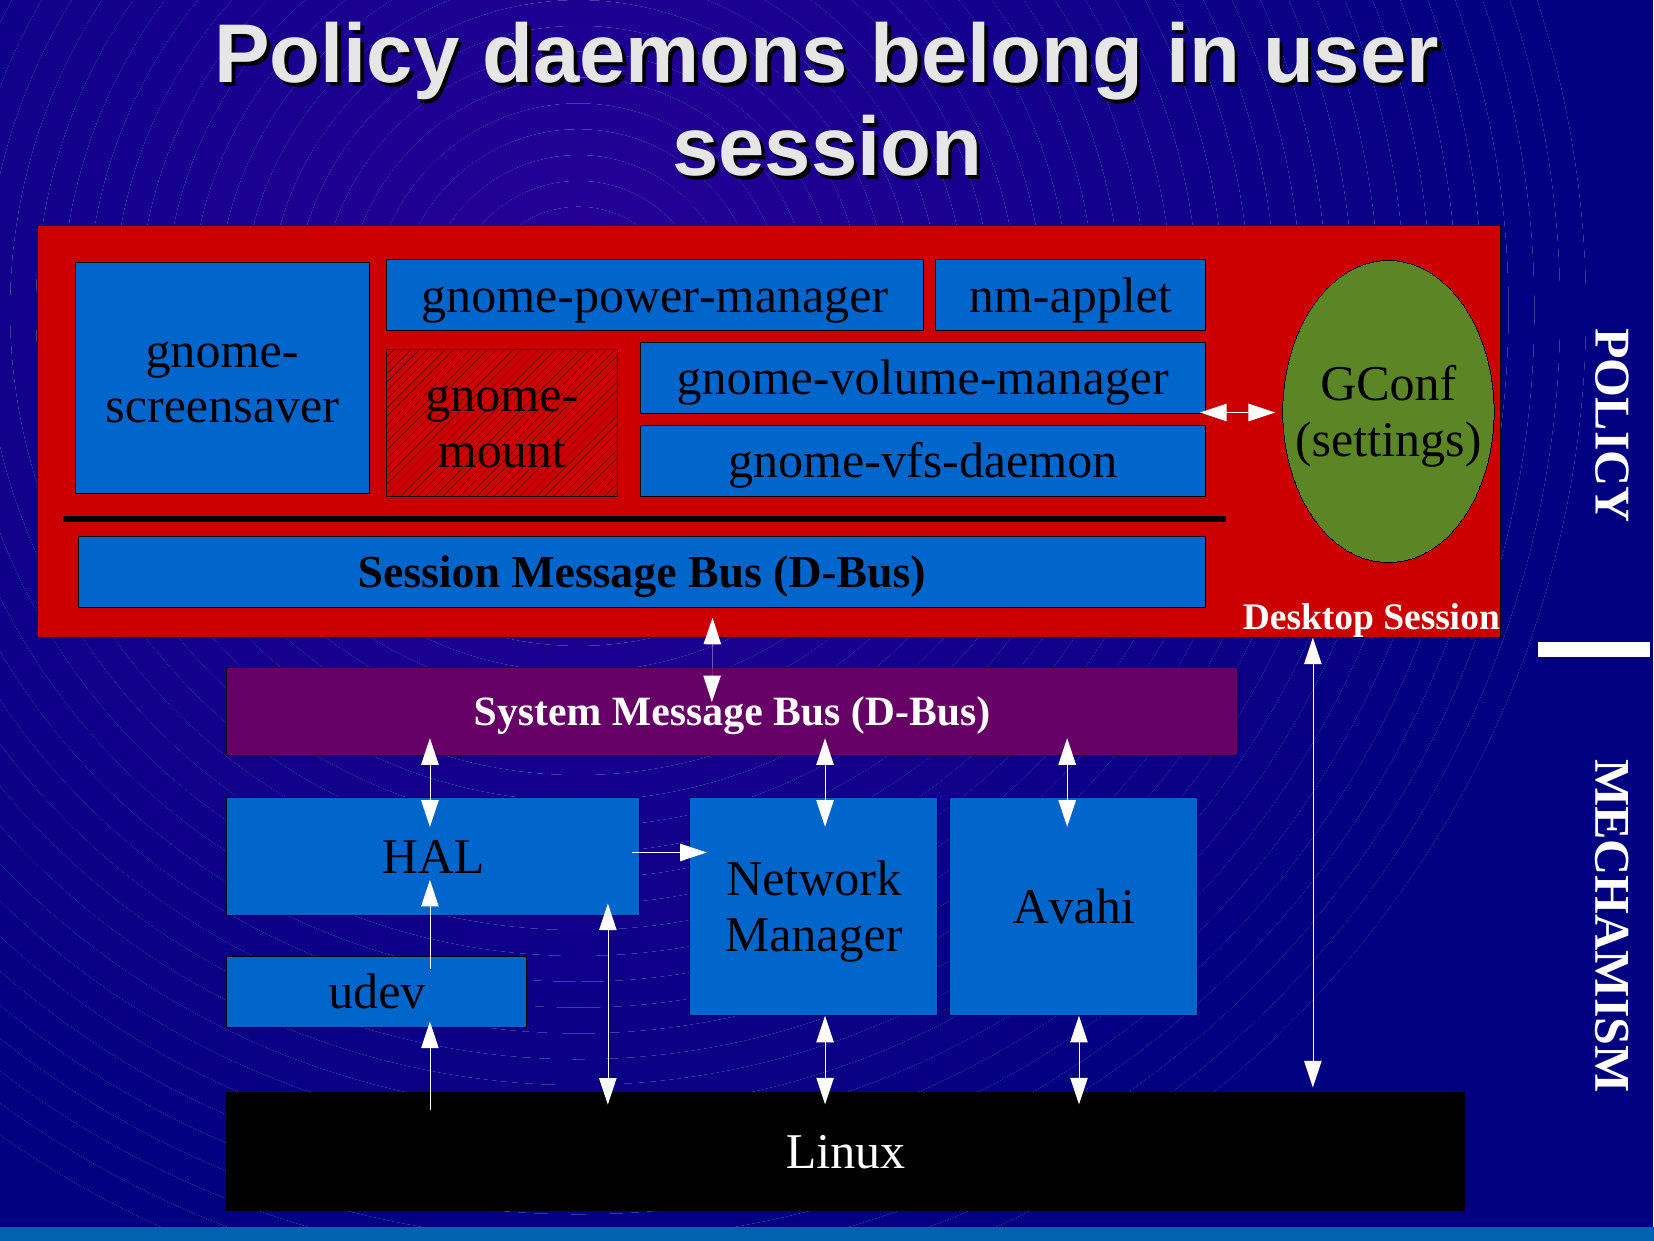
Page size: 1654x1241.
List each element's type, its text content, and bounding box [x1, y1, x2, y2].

text_box POLICY [1564, 328, 1641, 618]
text_box GConf (settings) [1282, 260, 1495, 563]
text_box gnome- screensaver [75, 262, 370, 494]
text_box System Message Bus (D-Bus) [226, 667, 1238, 756]
text_box Desktop Session [37, 225, 1501, 638]
text_box Avahi [949, 797, 1198, 1016]
text_box gnome-vfs-daemon [640, 425, 1206, 497]
text_box HAL [226, 797, 640, 916]
text_box Network Manager [689, 797, 938, 1016]
text_box gnome- mount [386, 349, 618, 497]
text_box gnome-power-manager [386, 259, 924, 331]
text_box gnome-volume-manager [640, 342, 1206, 414]
text_box Session Message Bus (D-Bus) [78, 536, 1206, 608]
text_box nm-applet [935, 259, 1206, 331]
title Policy daemons belong in user session [121, 0, 1533, 226]
text_box MECHAMISM [1564, 759, 1641, 1097]
text_box Linux [226, 1092, 1465, 1211]
text_box udev [226, 956, 527, 1028]
